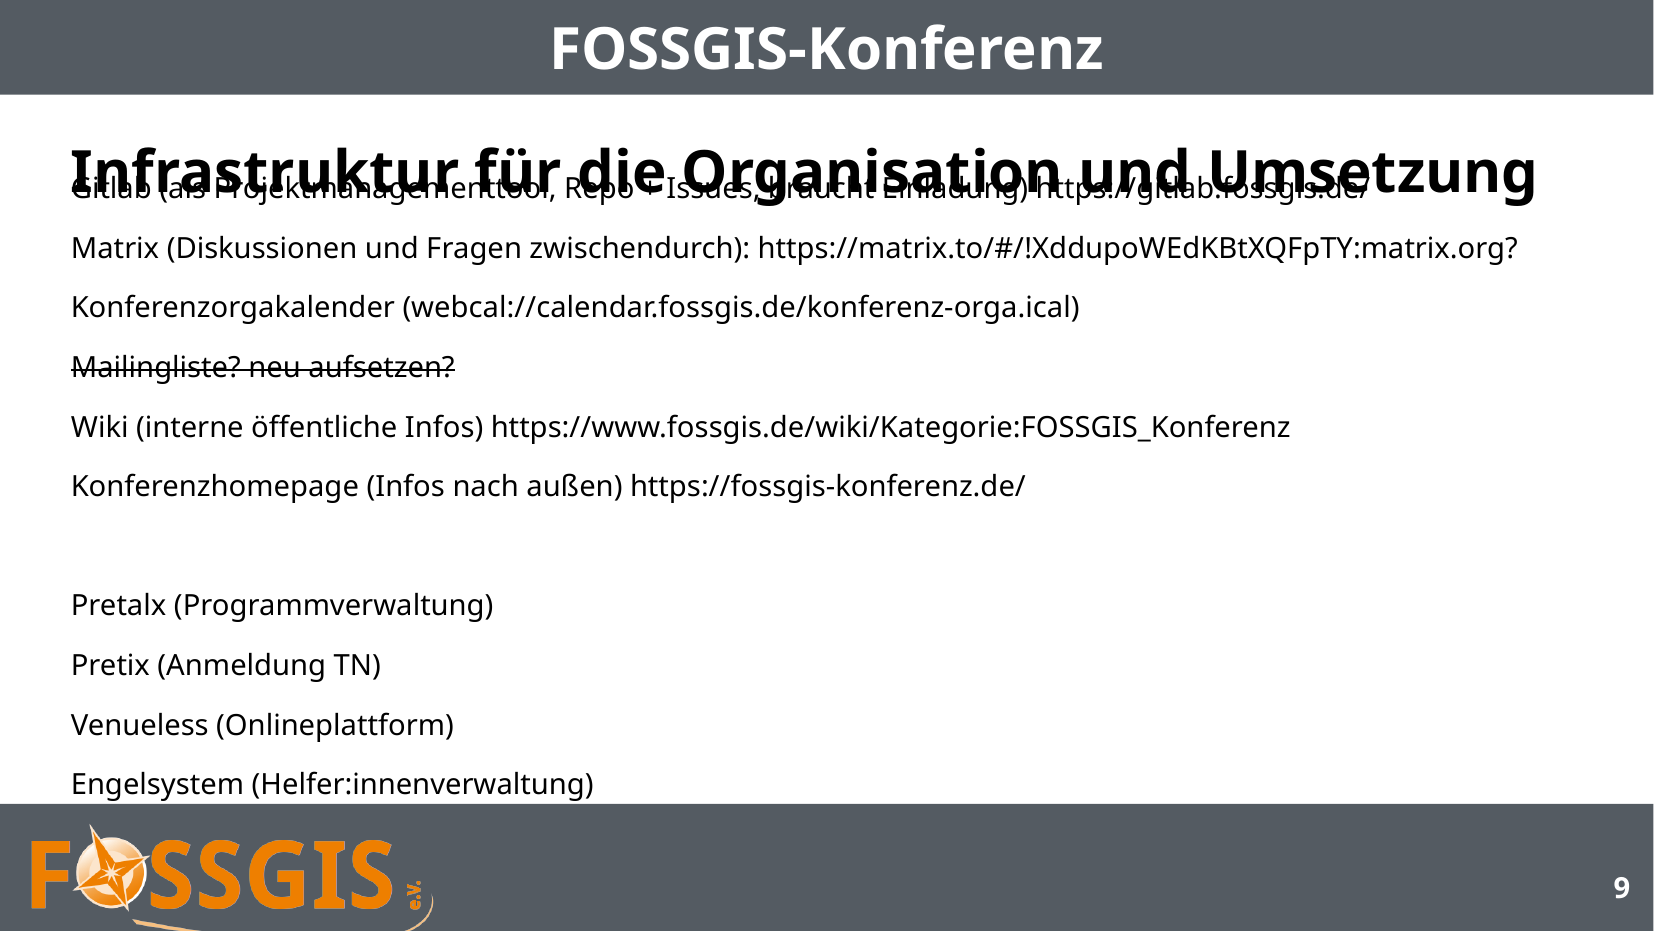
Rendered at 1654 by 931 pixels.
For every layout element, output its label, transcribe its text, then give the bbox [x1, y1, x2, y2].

picture [23, 823, 438, 931]
title Infrastruktur für die Organisation und Umsetzung [70, 130, 1548, 213]
title [0, 803, 1654, 931]
title FOSSGIS-Konferenz [0, 0, 1654, 95]
text_box <Foliennummer> [1204, 860, 1646, 931]
title Gitlab (als Projektmanagementtool, Repo + Issues, braucht Einladung) https://gitlab.fossgis.de/ Matrix (Diskussionen und Fragen zwischendurch): https://matrix.to/#/!XddupoWEdKBtXQFpTY:matrix.org? Konferenzorgakalender (webcal://calendar.fossgis.de/konferenz-orga.ical) Mailingliste? neu aufsetzen? Wiki (interne öffentliche Infos) https://www.fossgis.de/wiki/Kategorie:FOSSGIS_Konferenz Konferenzhomepage (Infos nach außen) https://fossgis-konferenz.de/ Pretalx (Programmverwaltung) Pretix (Anmeldung TN) Venueless (Onlineplattform) Engelsystem (Helfer:innenverwaltung) [70, 213, 1524, 777]
